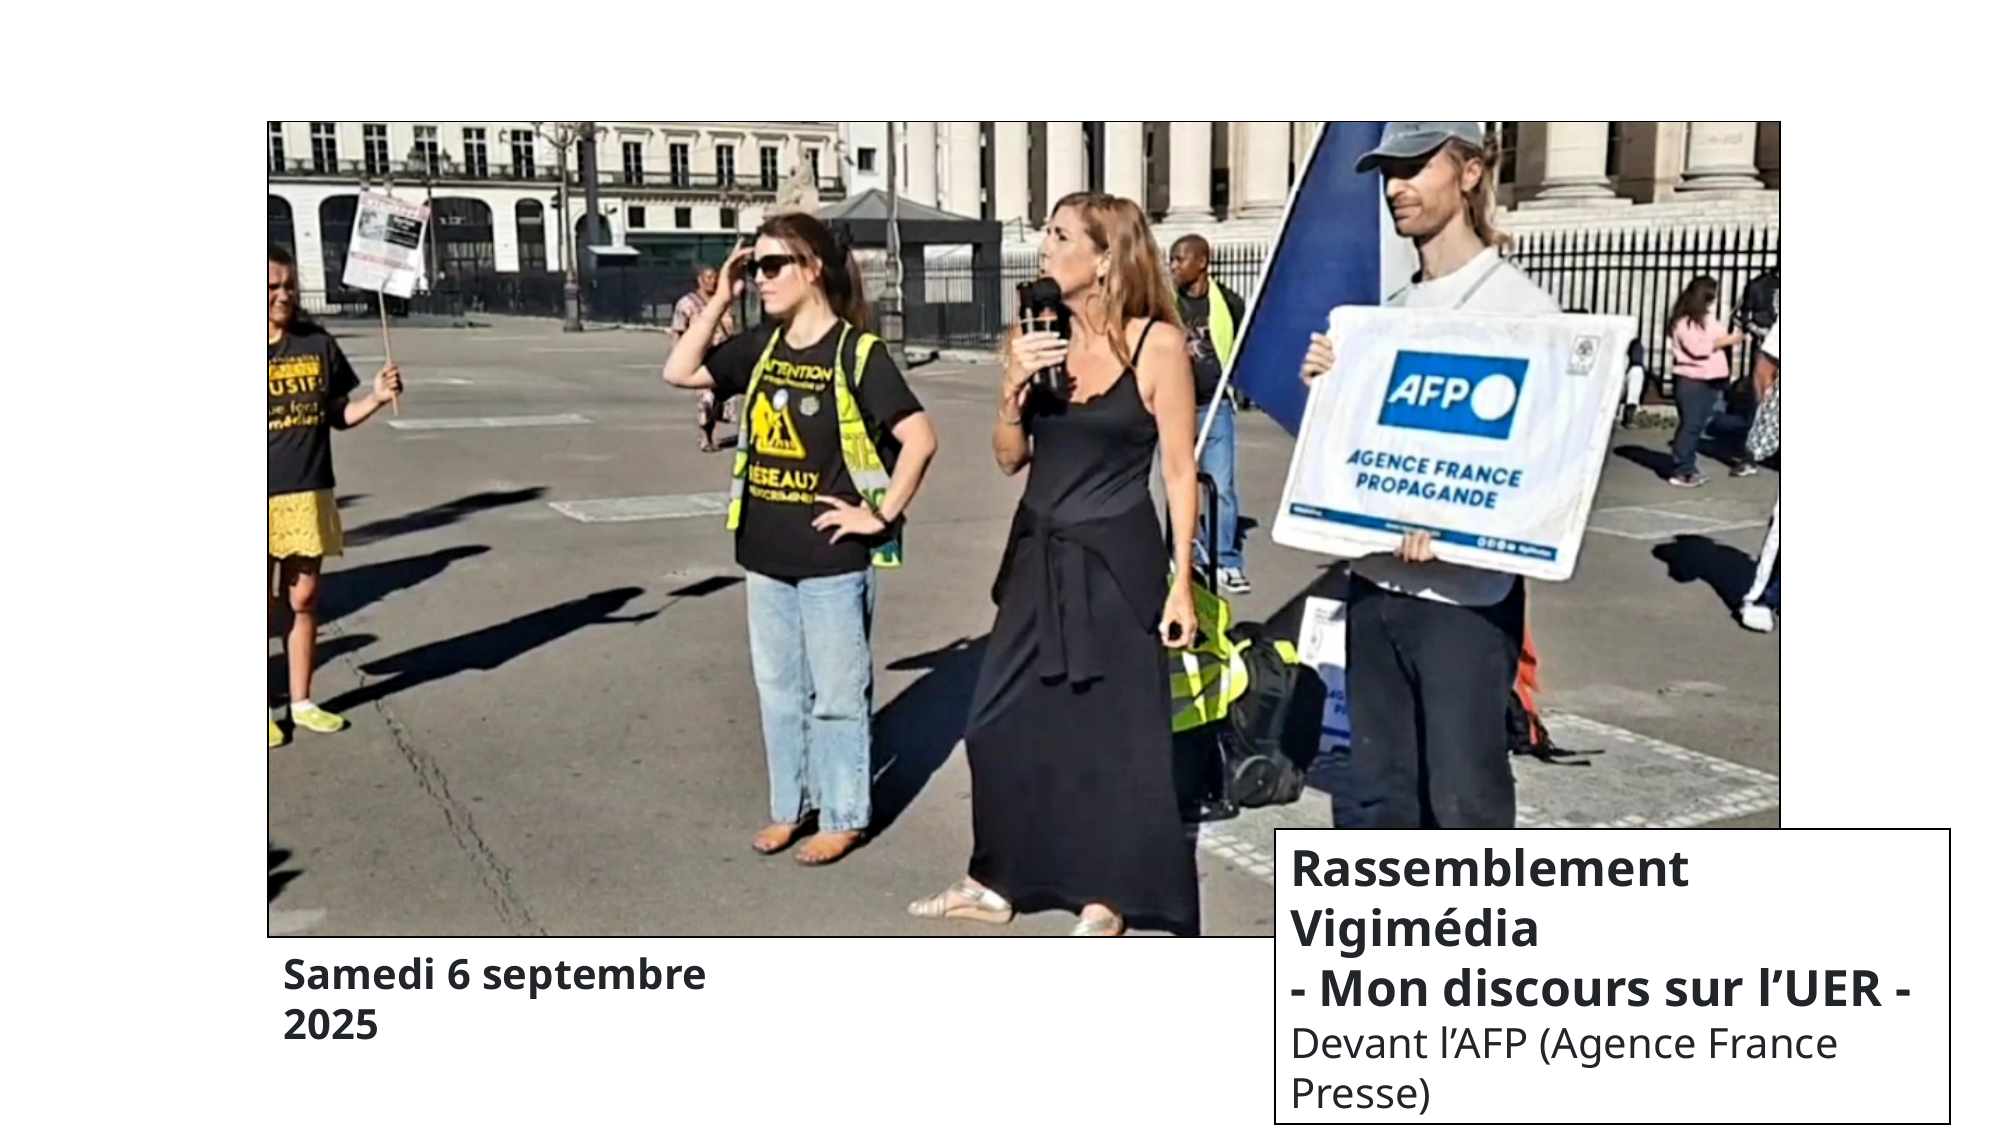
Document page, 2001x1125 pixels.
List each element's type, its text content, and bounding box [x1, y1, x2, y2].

text_box Samedi 6 septembre 2025 [268, 940, 769, 1007]
text_box Rassemblement Vigimédia - Mon discours sur l’UER - Devant l’AFP (Agence France Presse) [1275, 828, 1951, 1016]
picture [268, 122, 1780, 937]
